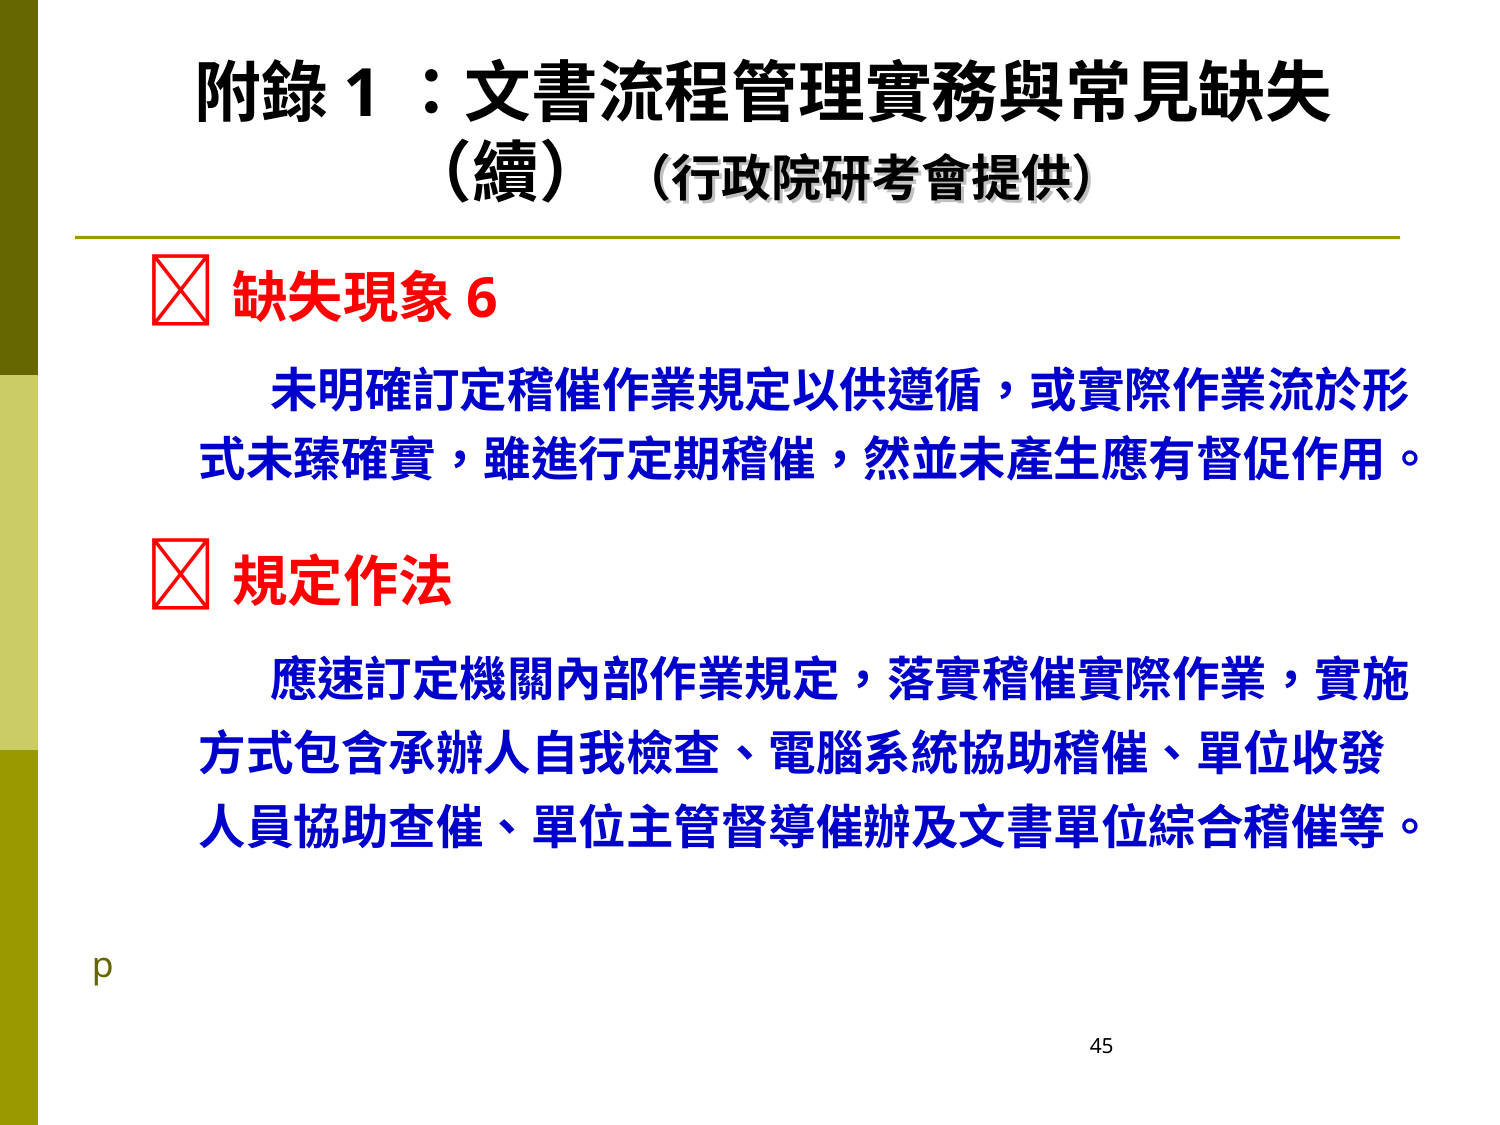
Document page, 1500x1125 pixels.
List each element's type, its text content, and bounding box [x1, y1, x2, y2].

title 附錄1：文書流程管理實務與常見缺失（續） （行政院研考會提供） [88, 42, 1439, 185]
text_box [1074, 1025, 1426, 1101]
list 缺失現象6 未明確訂定稽催作業規定以供遵循，或實際作業流於形式未臻確實，雖進行定期稽催，然並未產生應有督促作用。 規定作法 應速訂定機關內部作業規定，落實稽催實際作業，實施方式包含承辦人自我檢查、電腦系統協助稽催、單位收發人員協助查催、單位主管督導催辦及文書單位綜合稽催等。 [76, 255, 1427, 999]
